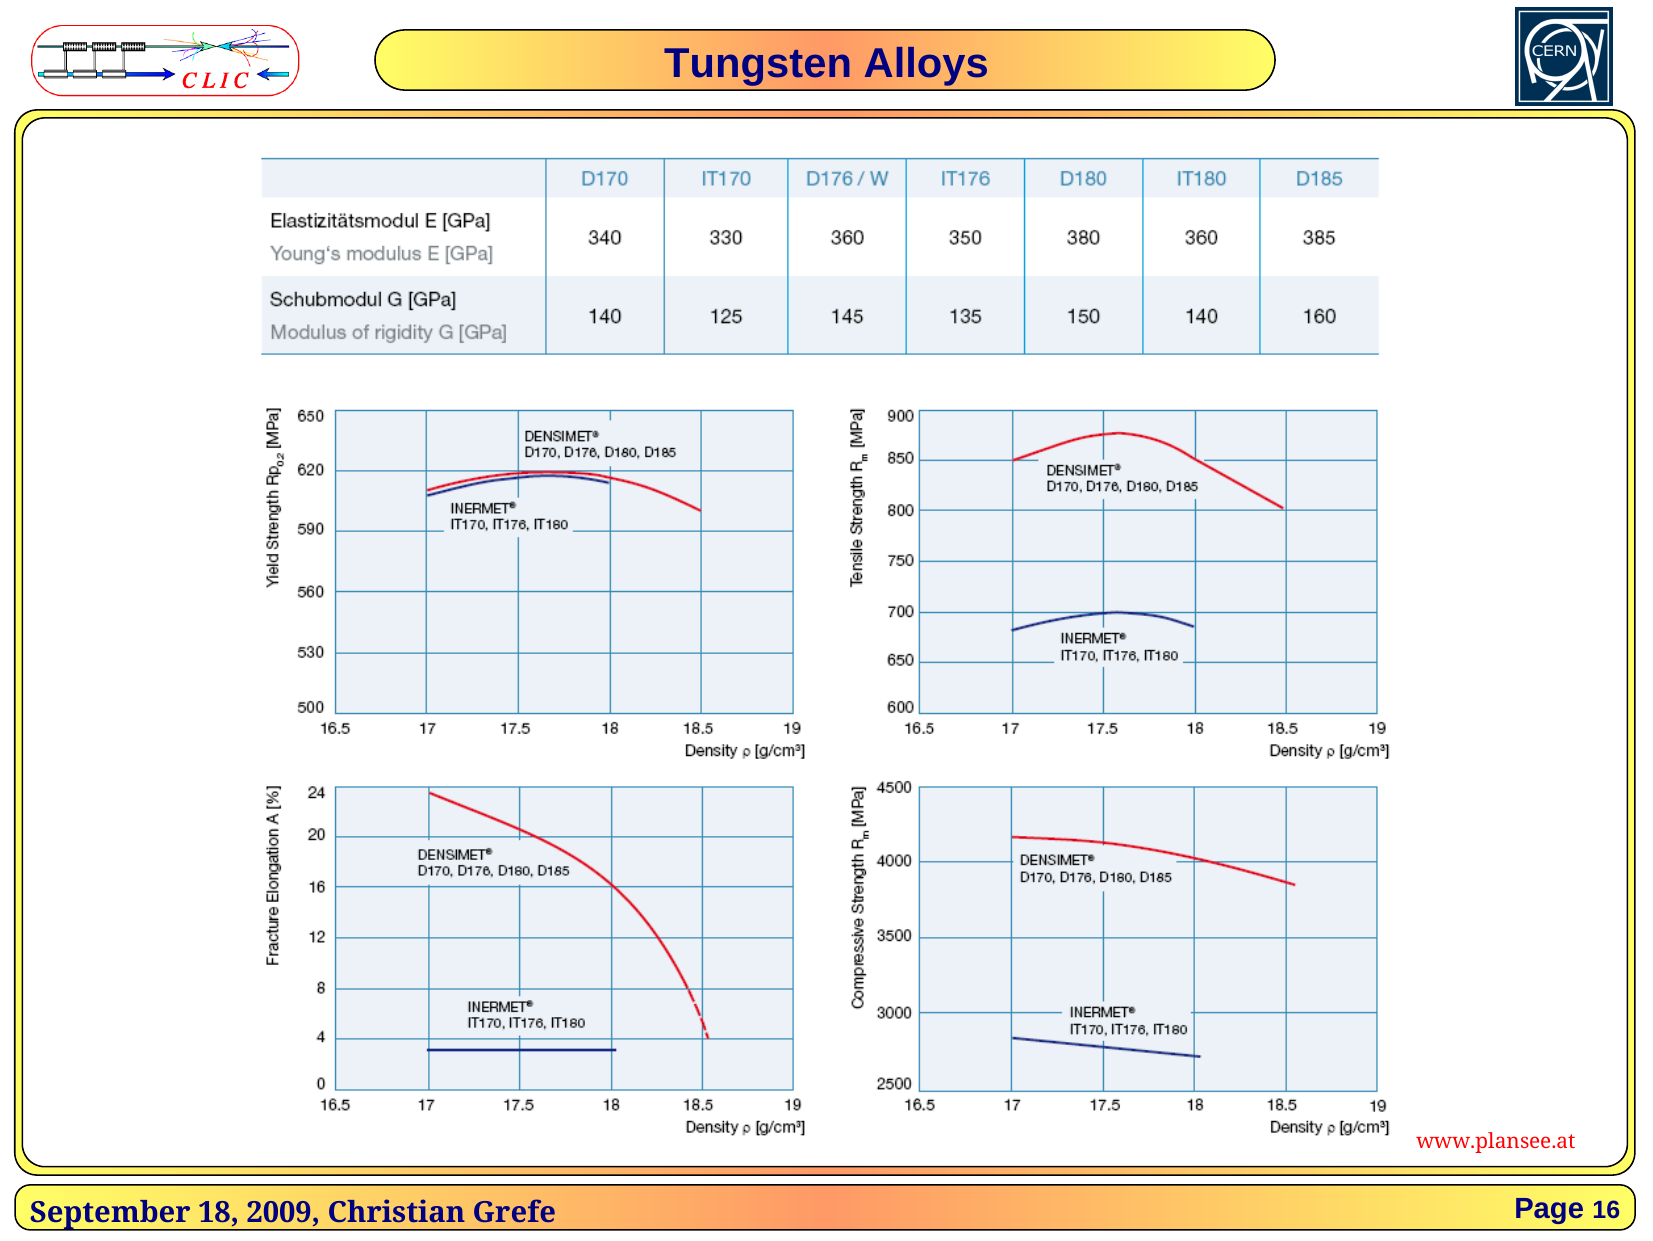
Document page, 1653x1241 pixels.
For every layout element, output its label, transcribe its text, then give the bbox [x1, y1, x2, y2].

picture [1515, 7, 1613, 106]
text_box [243, 145, 1407, 1140]
picture [29, 22, 301, 98]
title Tungsten Alloys [376, 32, 1277, 96]
text_box www.plansee.at [1401, 1120, 1602, 1161]
